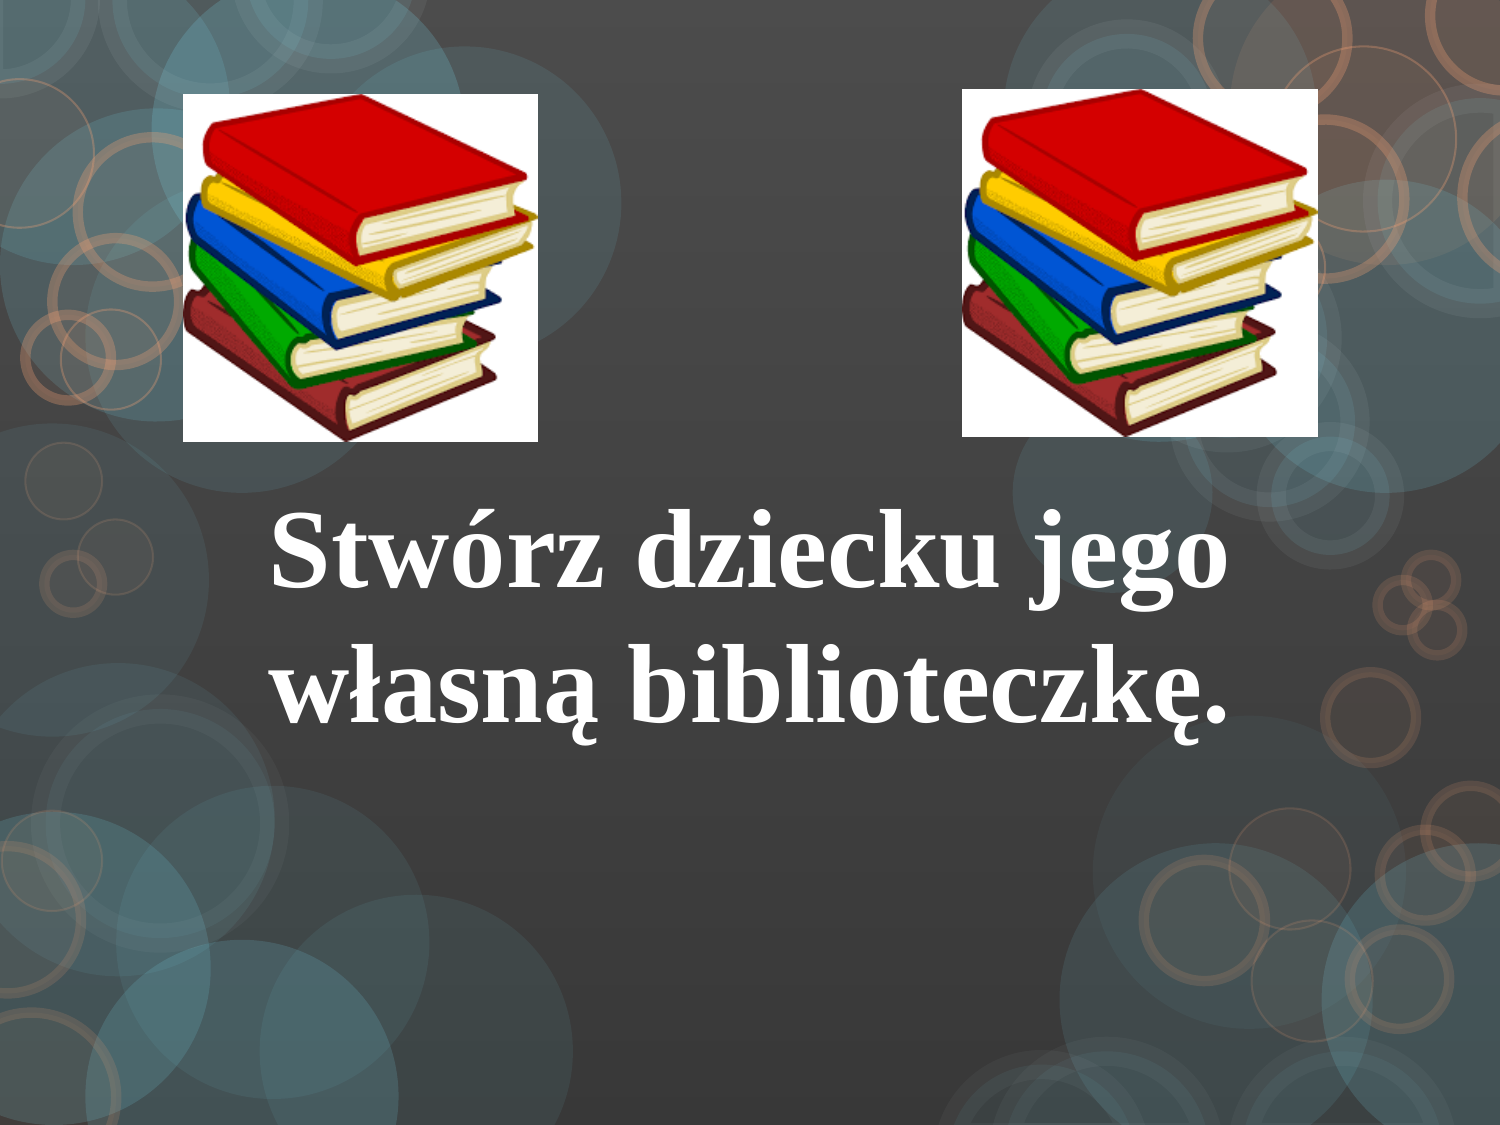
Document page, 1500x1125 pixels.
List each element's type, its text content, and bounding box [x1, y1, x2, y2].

picture [962, 90, 1318, 437]
text_box Stwórz dziecku jego własną biblioteczkę. [254, 468, 1338, 753]
picture [183, 94, 538, 442]
